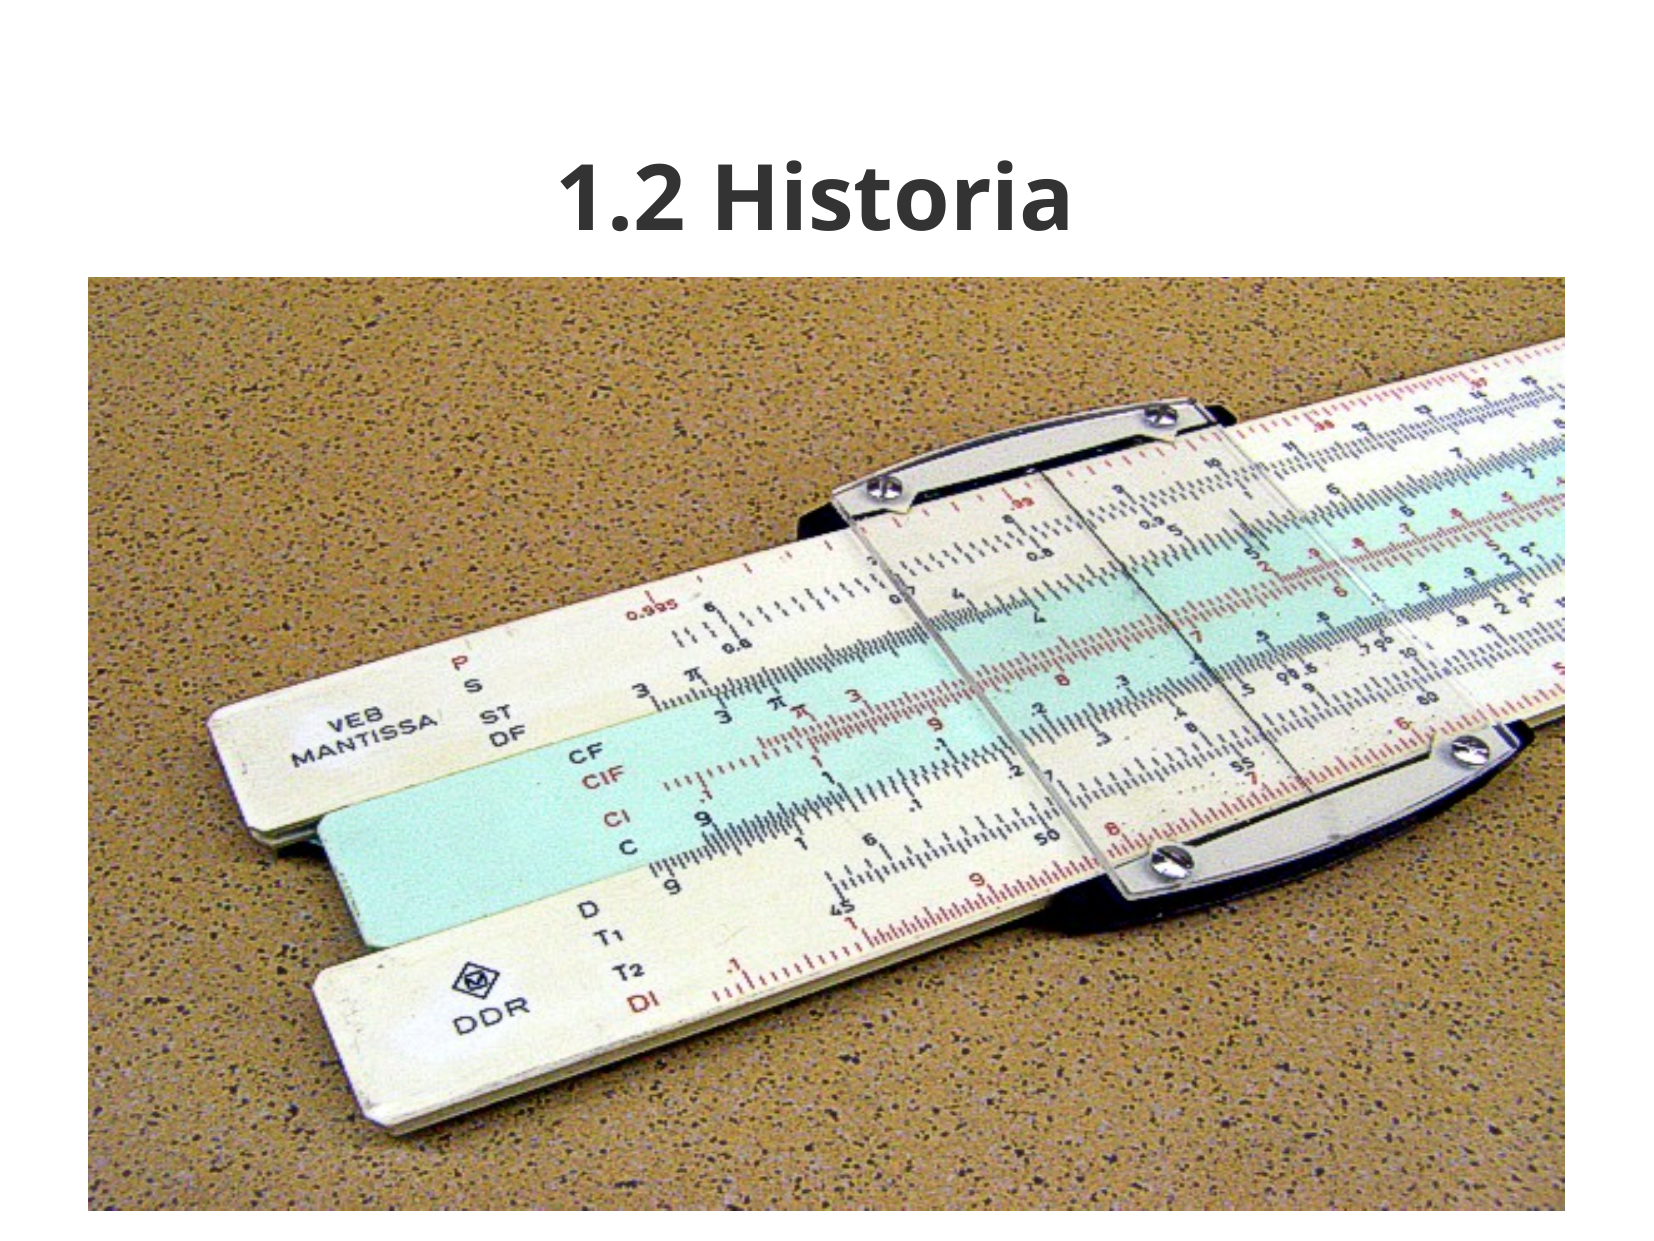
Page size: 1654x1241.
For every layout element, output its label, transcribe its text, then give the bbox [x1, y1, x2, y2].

picture [88, 277, 1565, 1211]
title 1.2 Historia [121, 91, 1534, 277]
